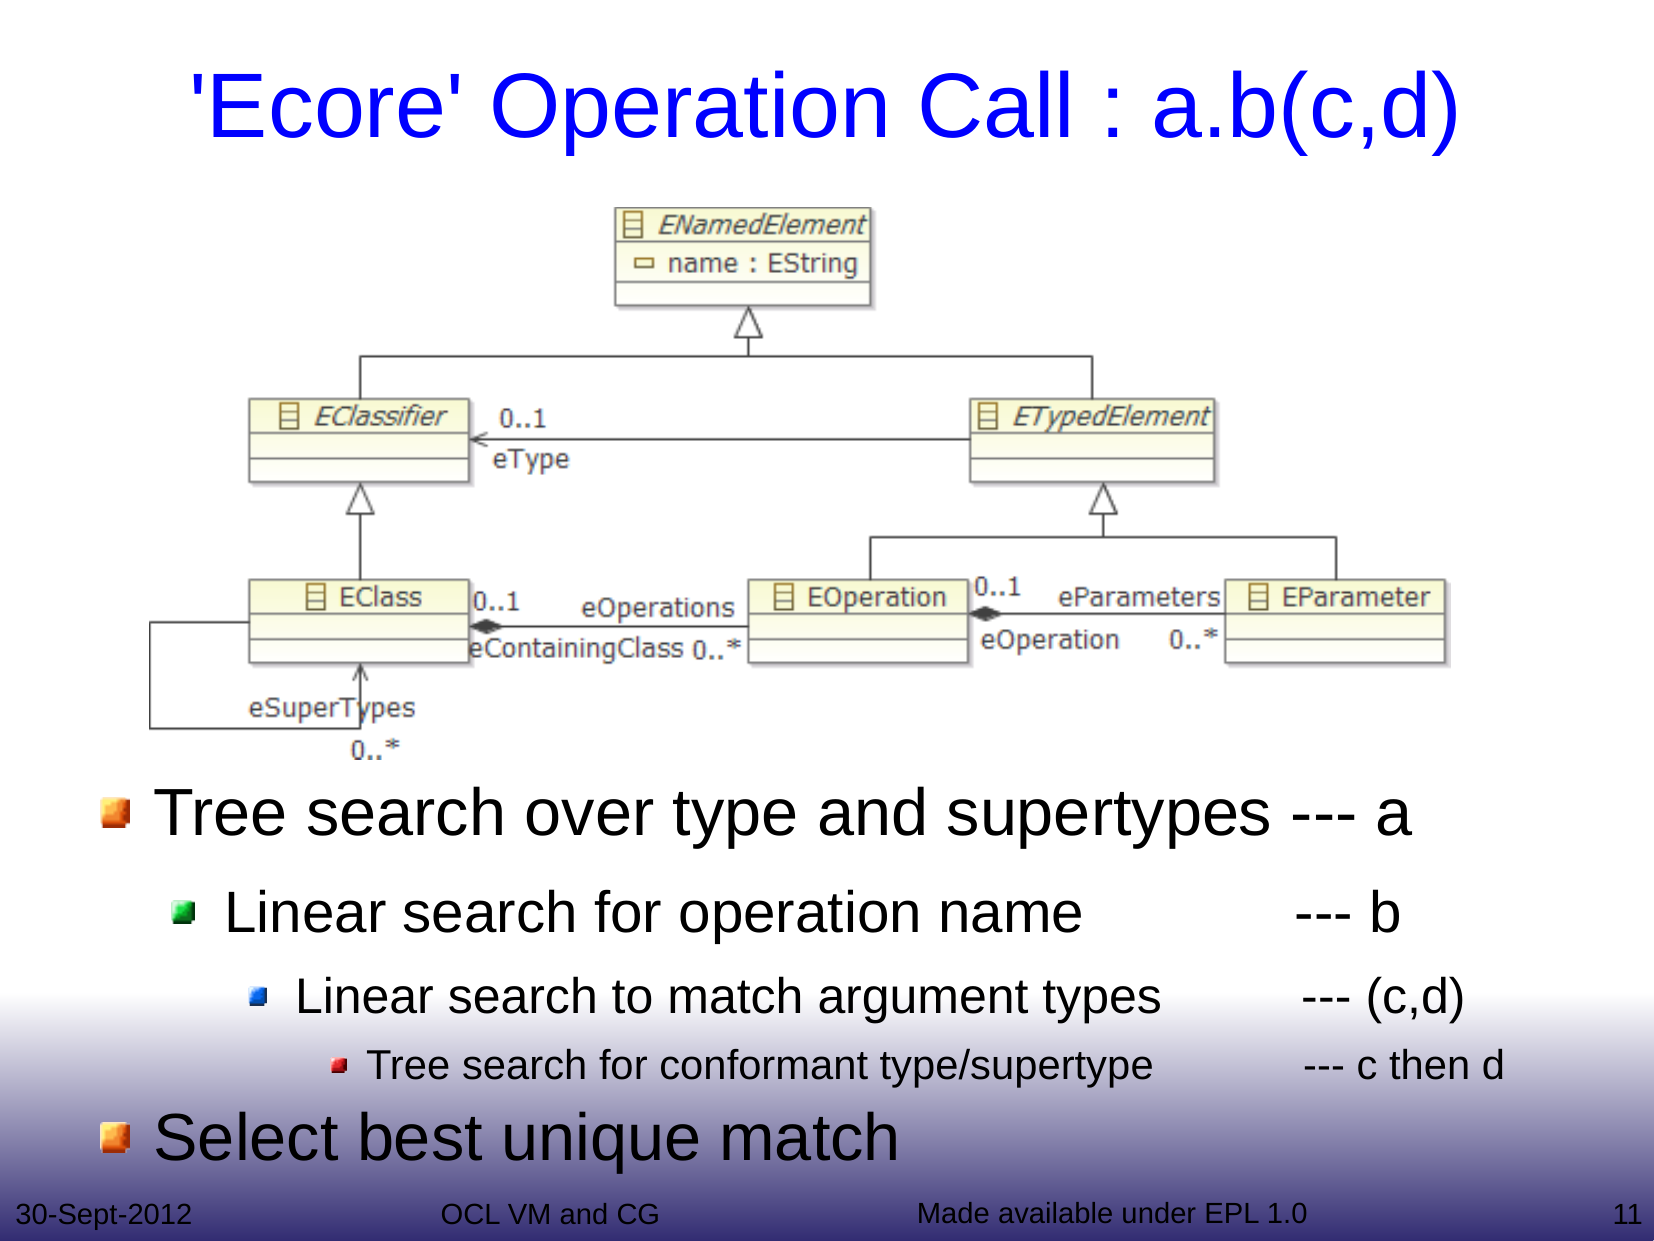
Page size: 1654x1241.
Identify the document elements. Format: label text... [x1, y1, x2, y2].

title 'Ecore' Operation Call : a.b(c,d) [82, 49, 1571, 162]
list Tree search over type and supertypes --- a Linear search for operation name --- b Linear search to match argument types --- (c,d) Tree search for conformant type/supertype --- c then d Select best unique match [82, 775, 1571, 1175]
picture [149, 207, 1451, 761]
